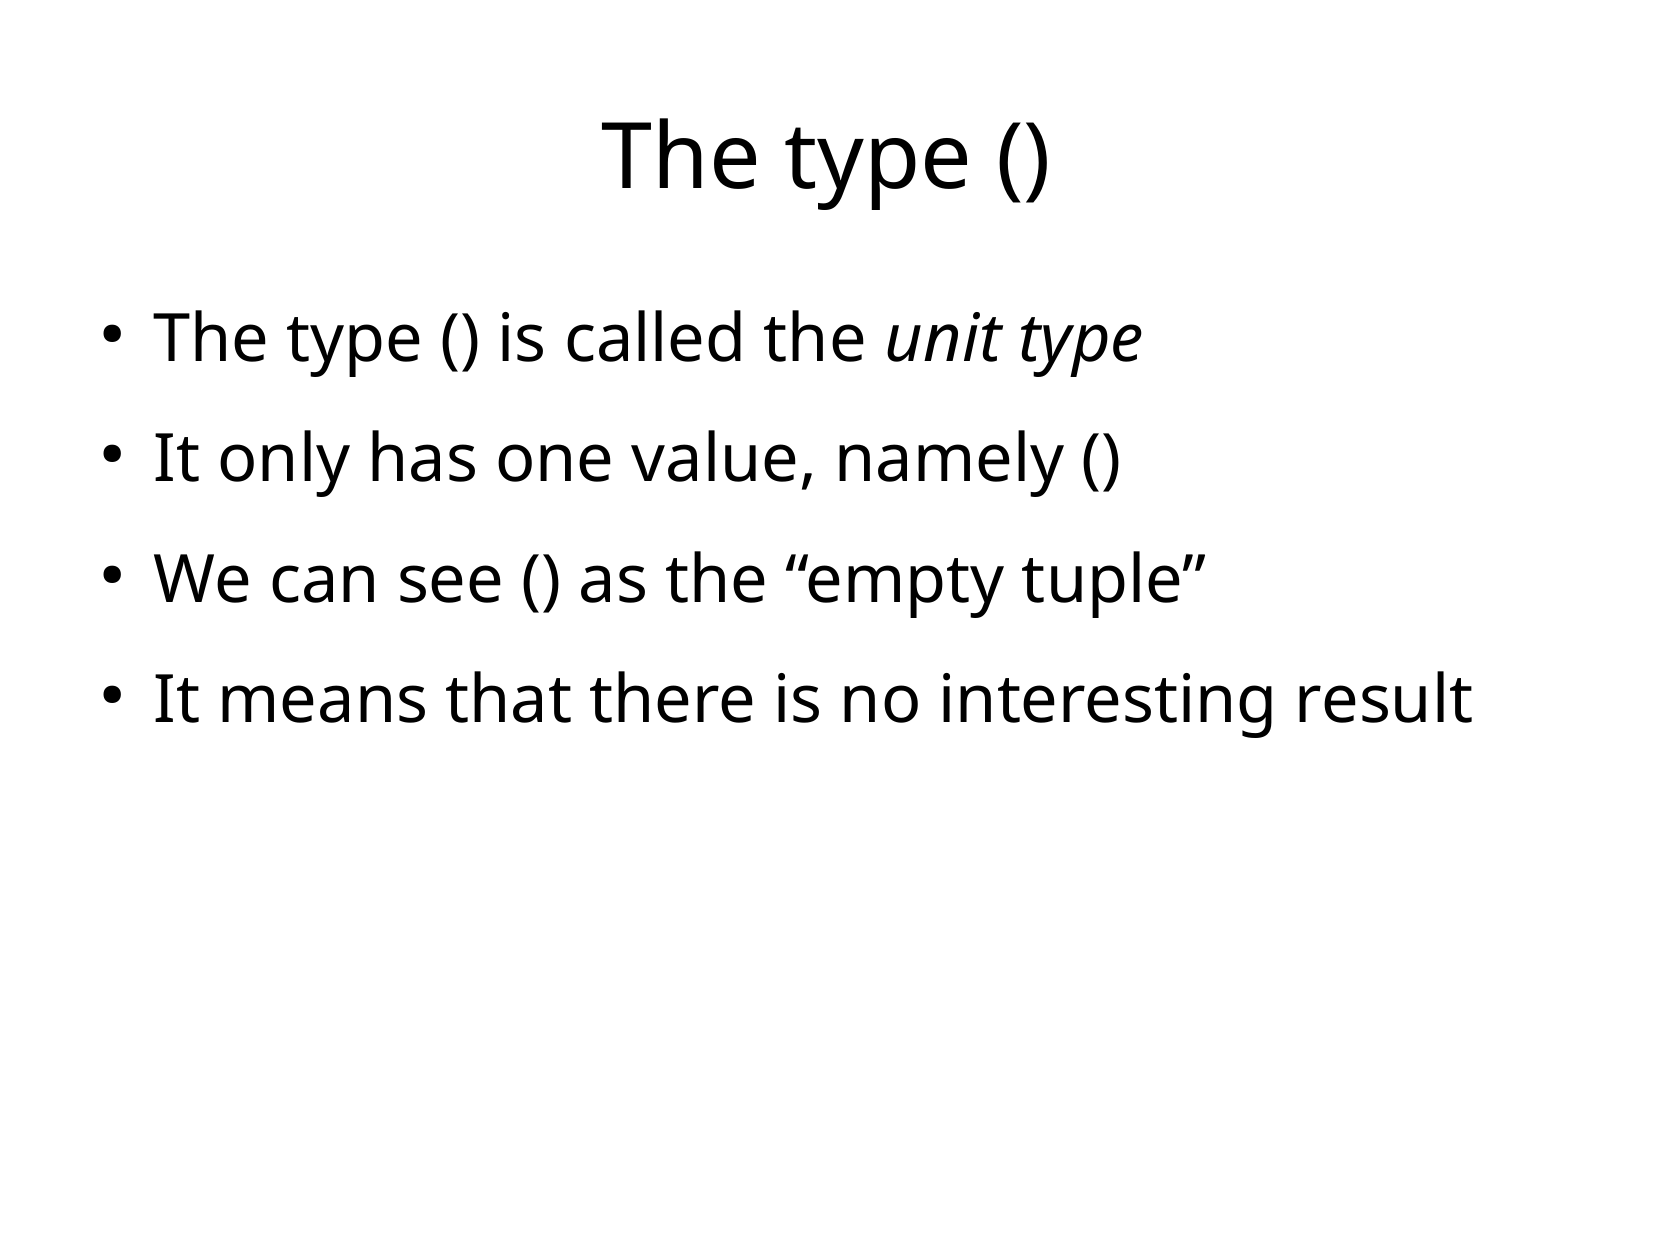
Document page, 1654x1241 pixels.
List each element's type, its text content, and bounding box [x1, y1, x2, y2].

title The type () [82, 56, 1571, 250]
list The type () is called the unit type It only has one value, namely () We can see () as the “empty tuple” It means that there is no interesting result [82, 290, 1571, 1109]
